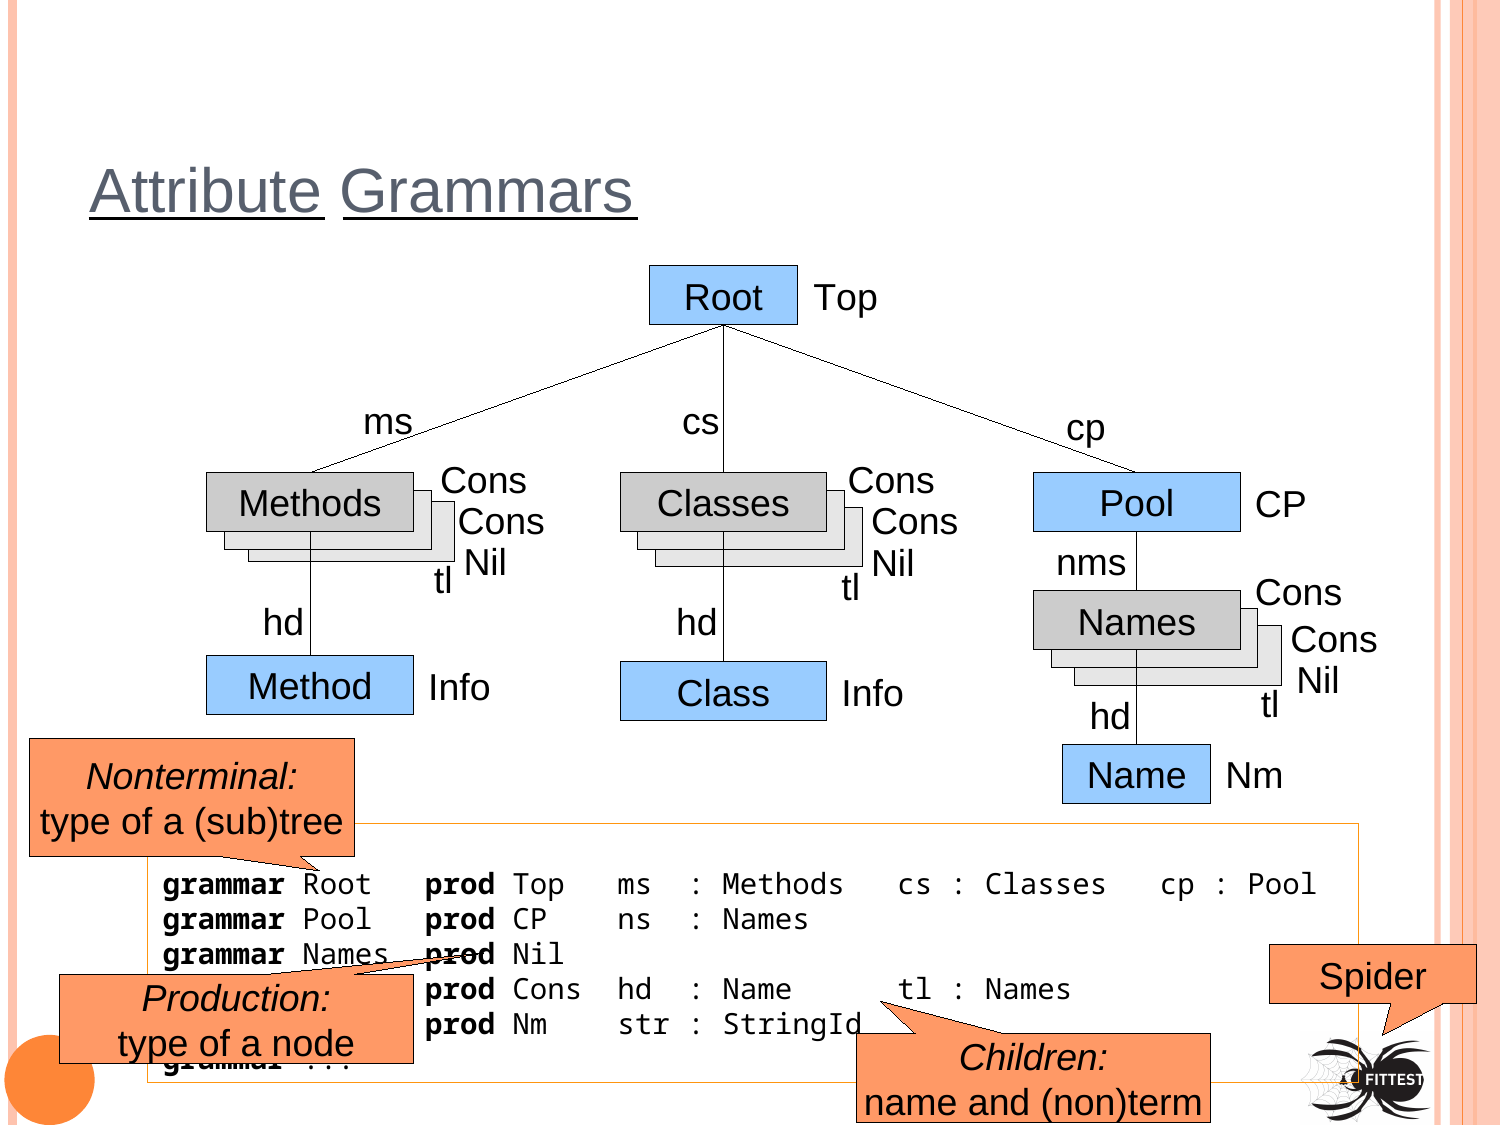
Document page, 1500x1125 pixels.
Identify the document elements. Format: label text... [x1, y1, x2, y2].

text_box Top [798, 265, 917, 330]
text_box Name [1062, 744, 1210, 804]
title Attribute Grammars [74, 44, 1300, 233]
text_box nms [1041, 530, 1152, 591]
text_box Nil [856, 550, 945, 592]
text_box Pool [1033, 472, 1240, 532]
text_box Cons [832, 448, 951, 509]
text_box Cons [425, 448, 544, 509]
text_box Children: name and (non)term [856, 1001, 1211, 1123]
text_box grammar Root prod Top ms : Methods cs : Classes cp : Pool grammar Pool prod CP ns : Names grammar Names prod Nil prod Cons hd : Name tl : Names grammar NamE prod Nm str : StringId grammar ... [147, 823, 1359, 1083]
text_box tl [419, 548, 538, 609]
text_box Cons [1240, 561, 1359, 621]
text_box Nil [1281, 668, 1371, 709]
text_box hd [1074, 685, 1193, 745]
text_box Nonterminal: type of a (sub)tree [29, 738, 355, 871]
text_box CP [1240, 472, 1359, 533]
text_box Methods [206, 472, 414, 532]
text_box Nm [1210, 743, 1300, 804]
text_box Cons [1275, 607, 1394, 668]
text_box Spider [1269, 944, 1477, 1036]
text_box tl [1246, 672, 1335, 733]
text_box [311, 490, 442, 562]
text_box [1137, 621, 1281, 686]
text_box [1051, 650, 1136, 685]
text_box Cons [856, 489, 975, 550]
text_box Classes [620, 472, 827, 532]
text_box [637, 532, 723, 567]
text_box ms [348, 389, 438, 450]
text_box [224, 532, 310, 562]
text_box Root [649, 265, 798, 325]
text_box cs [667, 389, 756, 450]
text_box Class [620, 661, 826, 721]
text_box hd [248, 590, 337, 651]
text_box Info [826, 661, 975, 722]
text_box cp [1051, 395, 1170, 456]
text_box Names [1033, 590, 1241, 650]
text_box hd [661, 590, 780, 651]
text_box Info [413, 655, 532, 716]
text_box Production: type of a node [59, 953, 484, 1064]
text_box Cons [442, 490, 562, 550]
text_box Method [206, 655, 413, 715]
text_box tl [826, 555, 916, 645]
text_box [724, 490, 856, 567]
